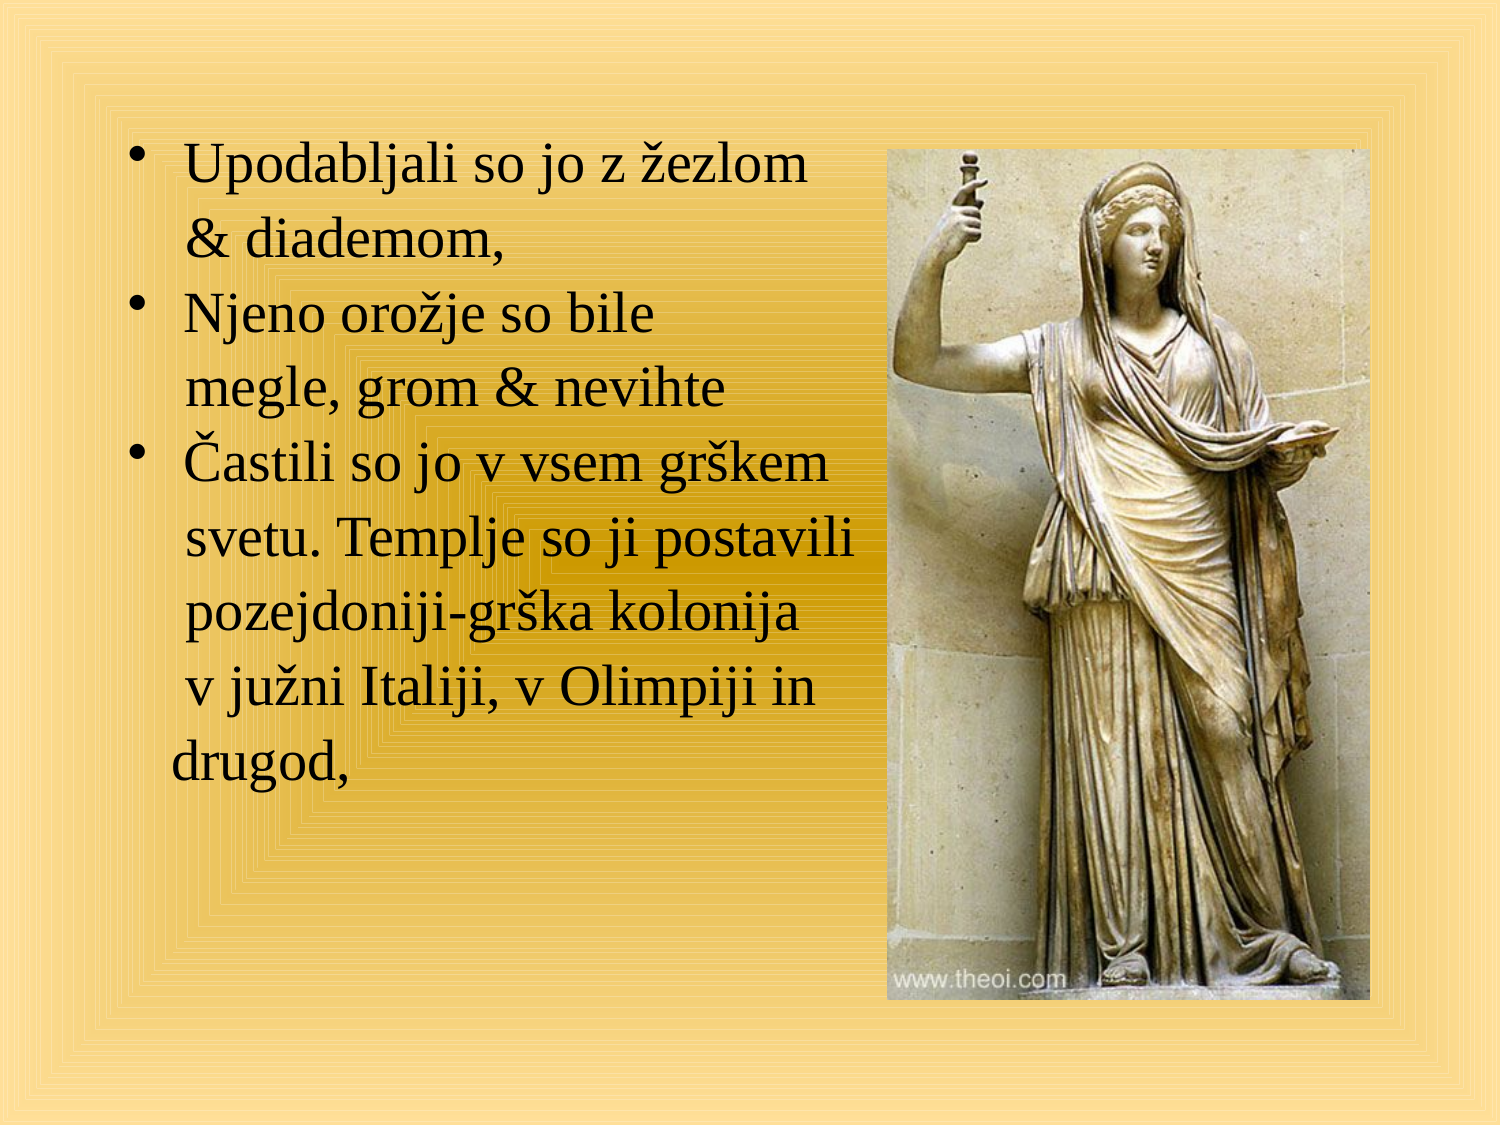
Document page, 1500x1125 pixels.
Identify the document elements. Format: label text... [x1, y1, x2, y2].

list Upodabljali so jo z žezlom & diademom, Njeno orožje so bile megle, grom & nevihte Častili so jo v vsem grškem svetu. Templje so ji postavili pozejdoniji-grška kolonija v južni Italiji, v Olimpiji in drugod, [112, 125, 1388, 625]
picture [887, 149, 1370, 1000]
